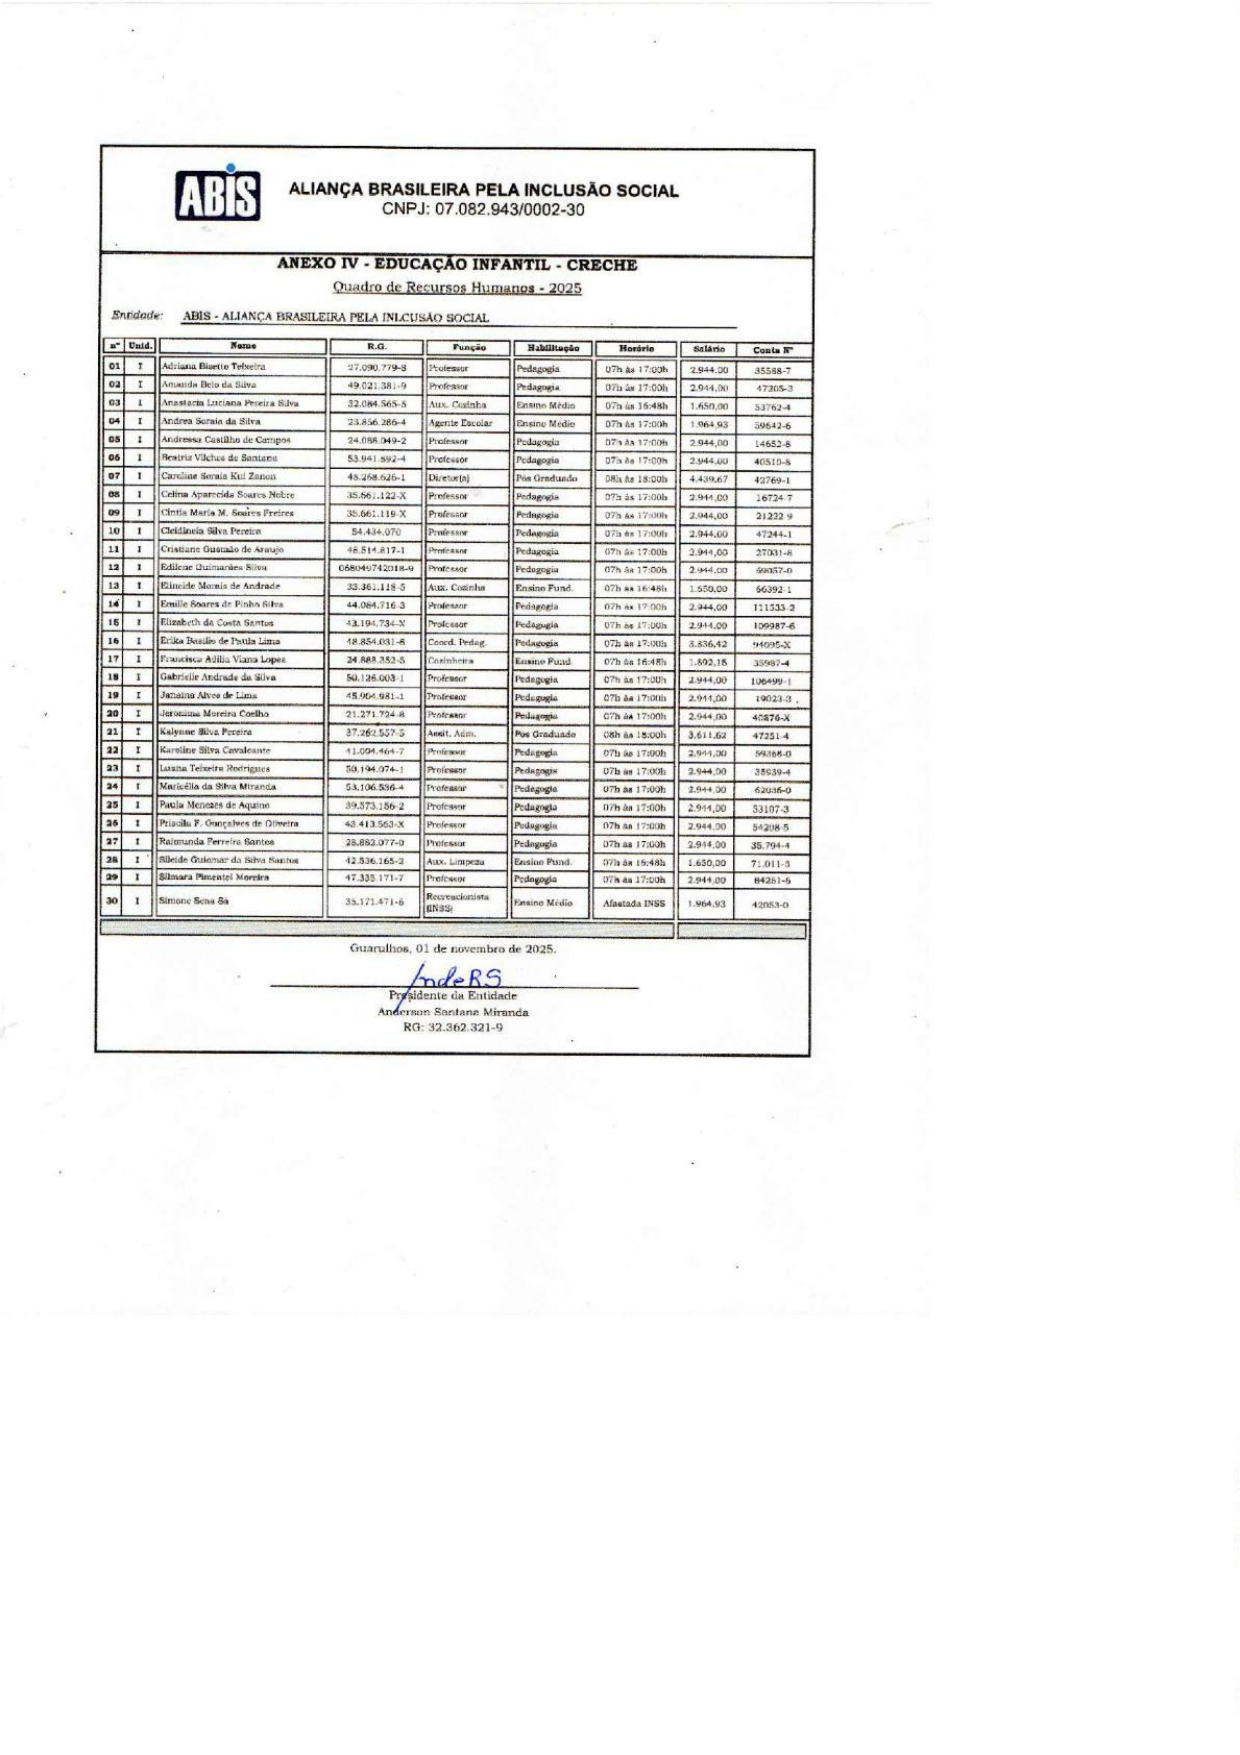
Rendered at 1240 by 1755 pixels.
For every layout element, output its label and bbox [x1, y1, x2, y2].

text_box [0, 1, 1240, 1753]
